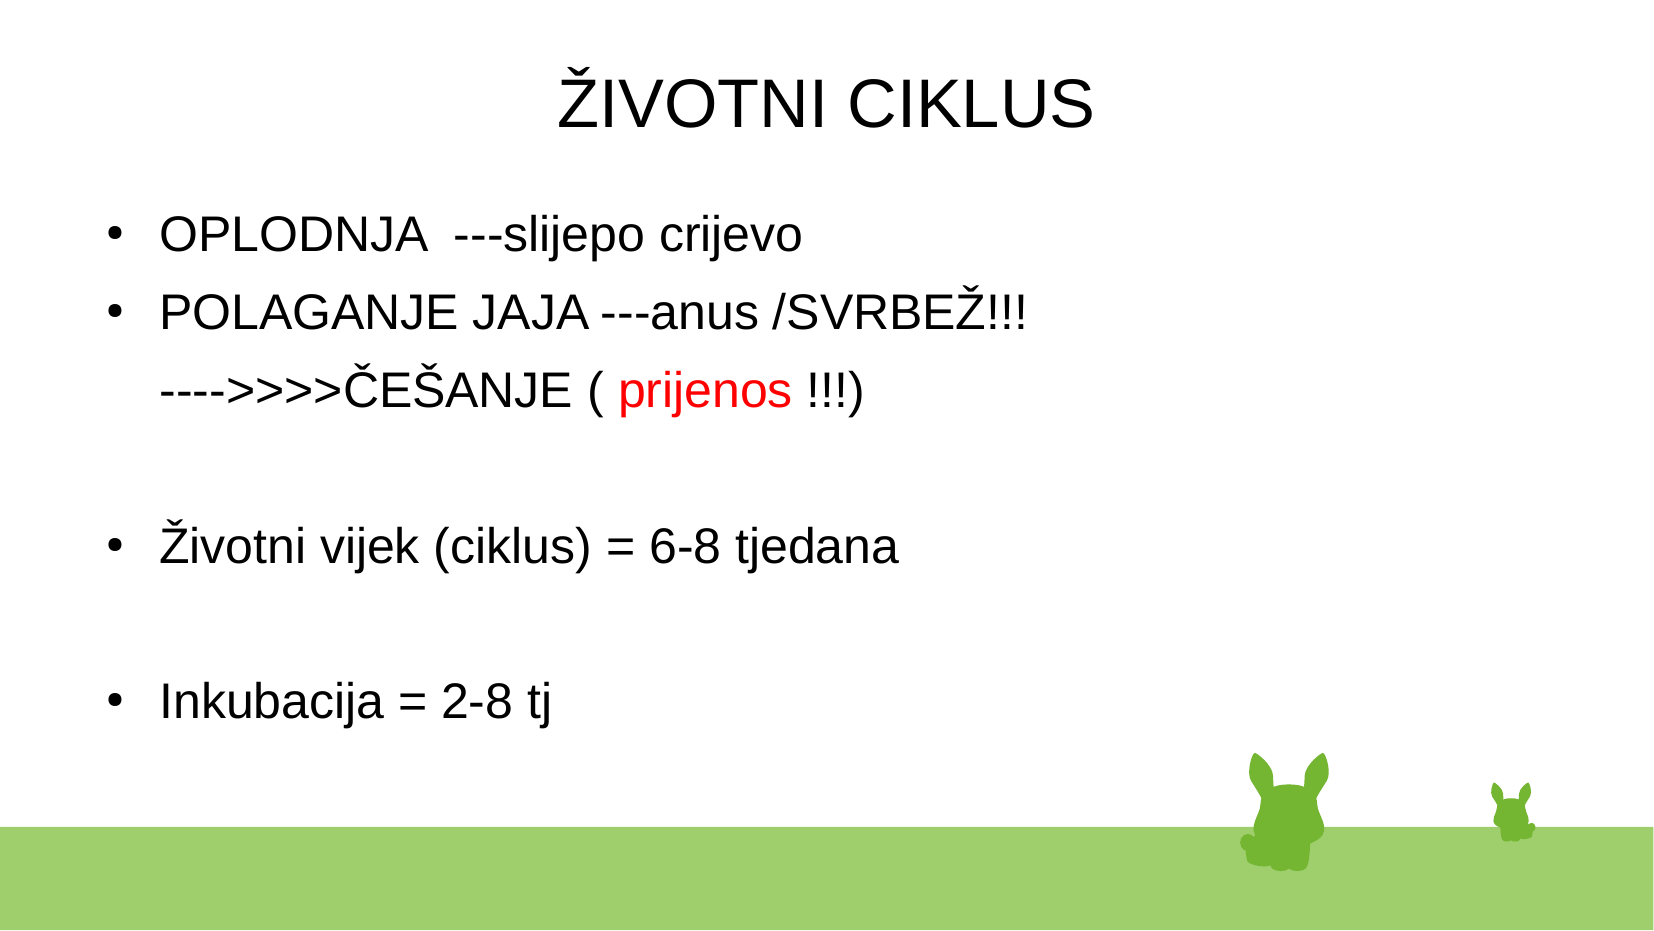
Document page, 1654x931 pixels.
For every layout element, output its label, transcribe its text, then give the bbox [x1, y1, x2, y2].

list OPLODNJA ---slijepo crijevo POLAGANJE JAJA ---anus /SVRBEŽ!!! ---->>>>ČEŠANJE ( prijenos !!!) Životni vijek (ciklus) = 6-8 tjedana Inkubacija = 2-8 tj [88, 206, 1565, 739]
title ŽIVOTNI CIKLUS [88, 29, 1565, 178]
